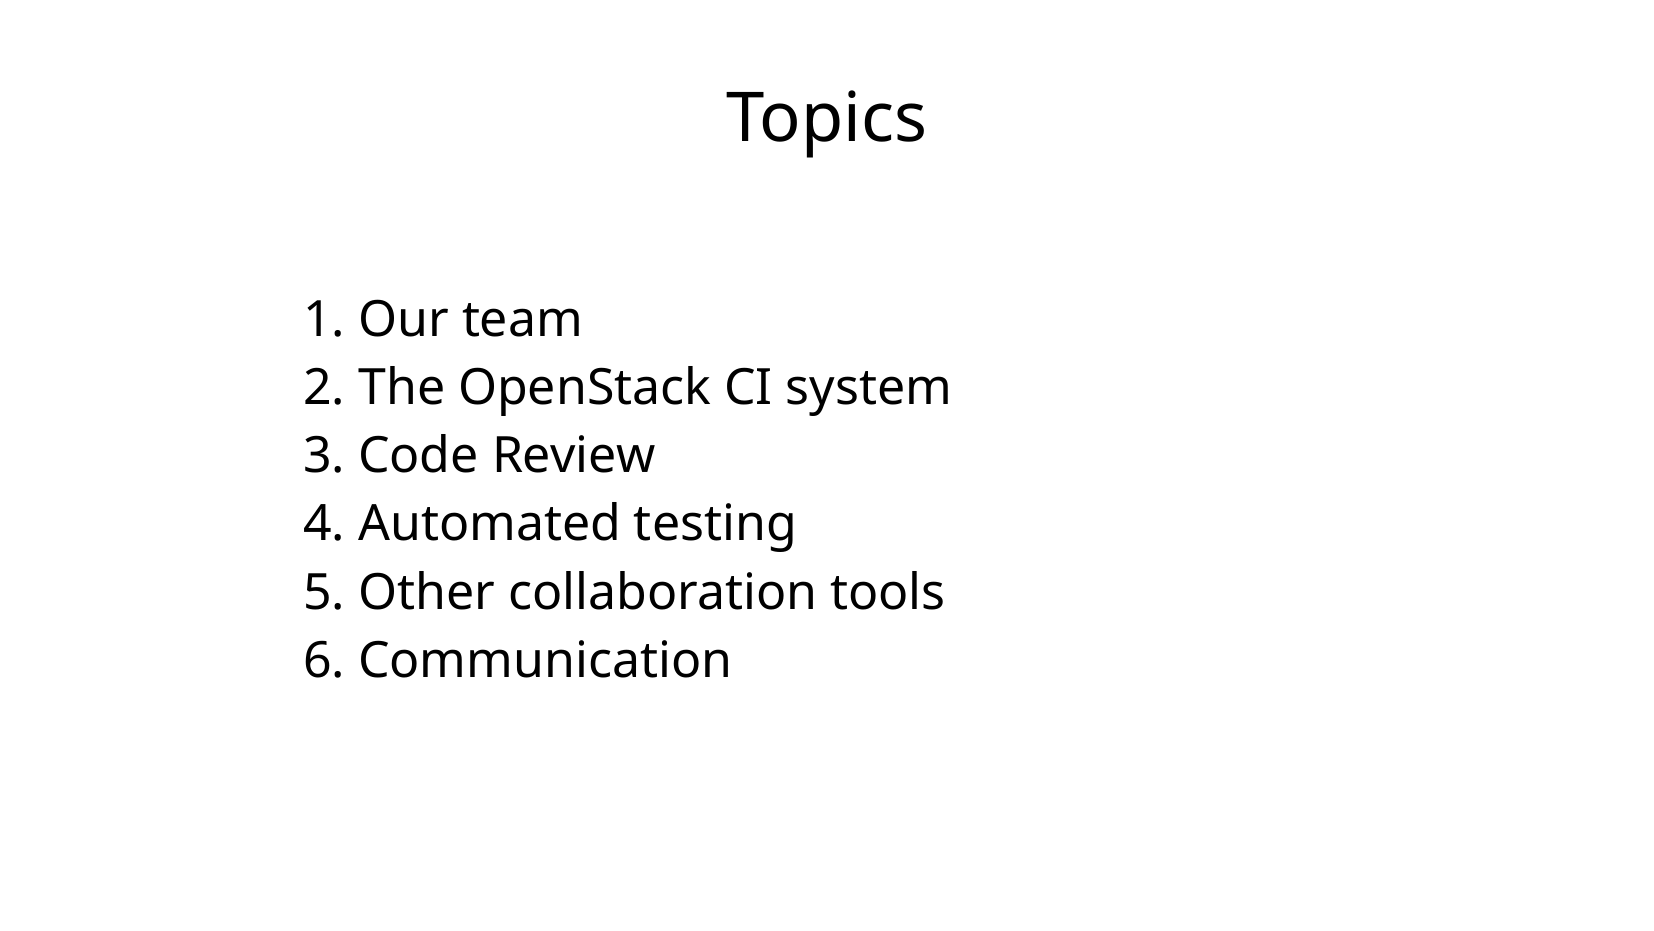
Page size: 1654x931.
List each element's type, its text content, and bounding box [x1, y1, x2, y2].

title Topics [82, 37, 1571, 193]
subtitle 1. Our team 2. The OpenStack CI system 3. Code Review 4. Automated testing 5. Other collaboration tools 6. Communication [82, 217, 1571, 758]
